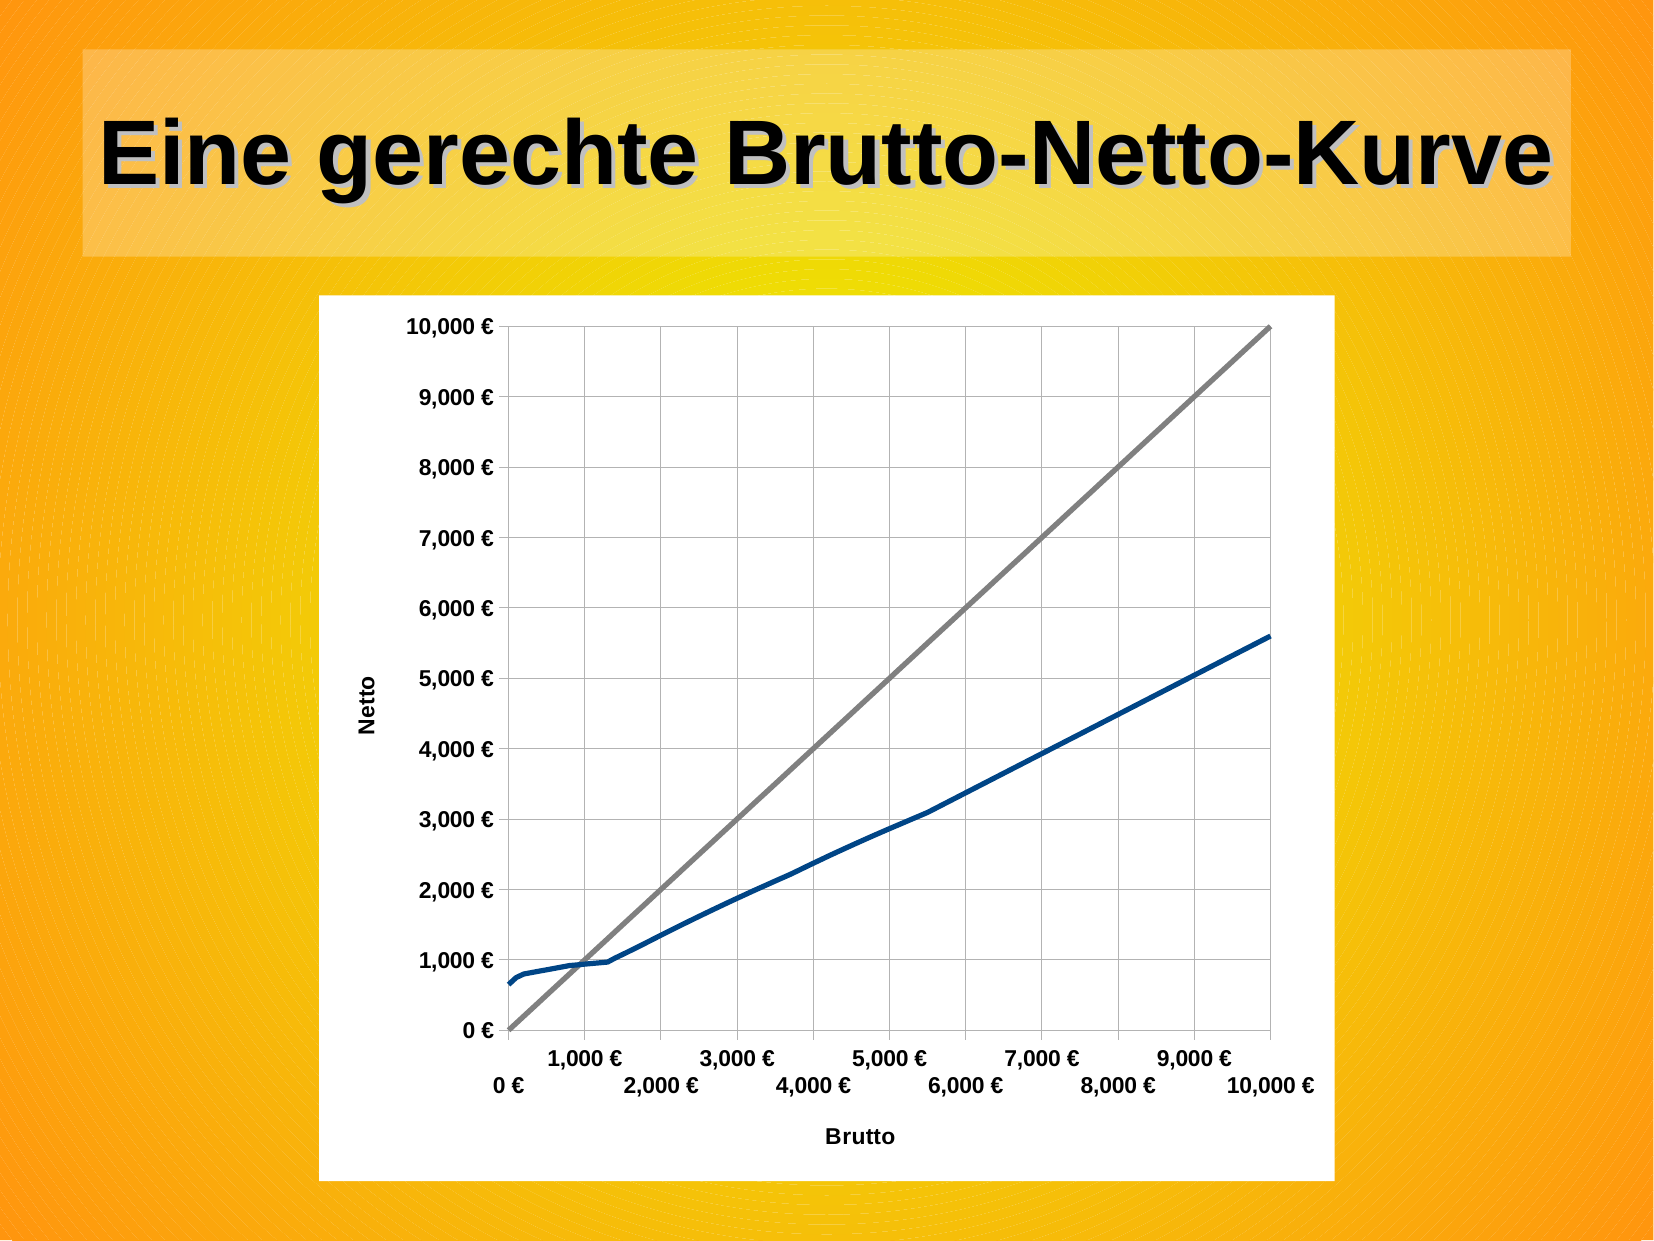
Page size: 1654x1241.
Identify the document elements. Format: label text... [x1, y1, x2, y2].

chart [319, 295, 1335, 1182]
title Eine gerechte Brutto-Netto-Kurve [82, 49, 1571, 257]
